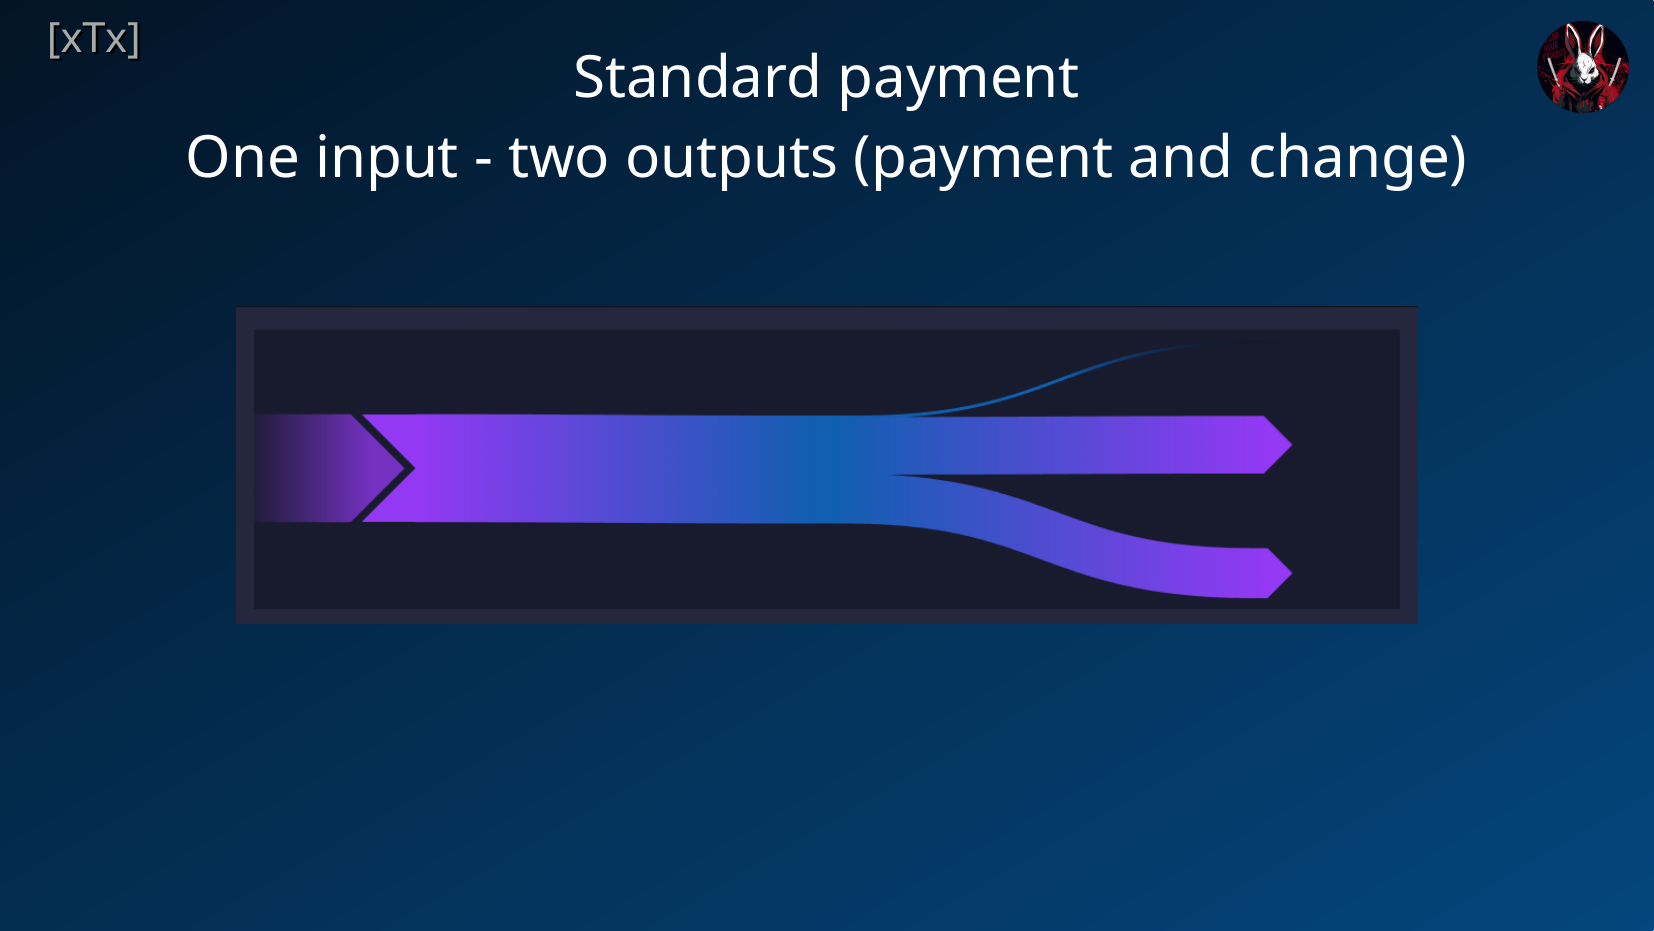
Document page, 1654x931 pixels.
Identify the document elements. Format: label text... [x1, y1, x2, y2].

text_box [xTx] [0, 0, 188, 76]
picture [236, 306, 1418, 624]
picture [1537, 21, 1629, 113]
title Standard payment One input - two outputs (payment and change) [82, 37, 1571, 193]
